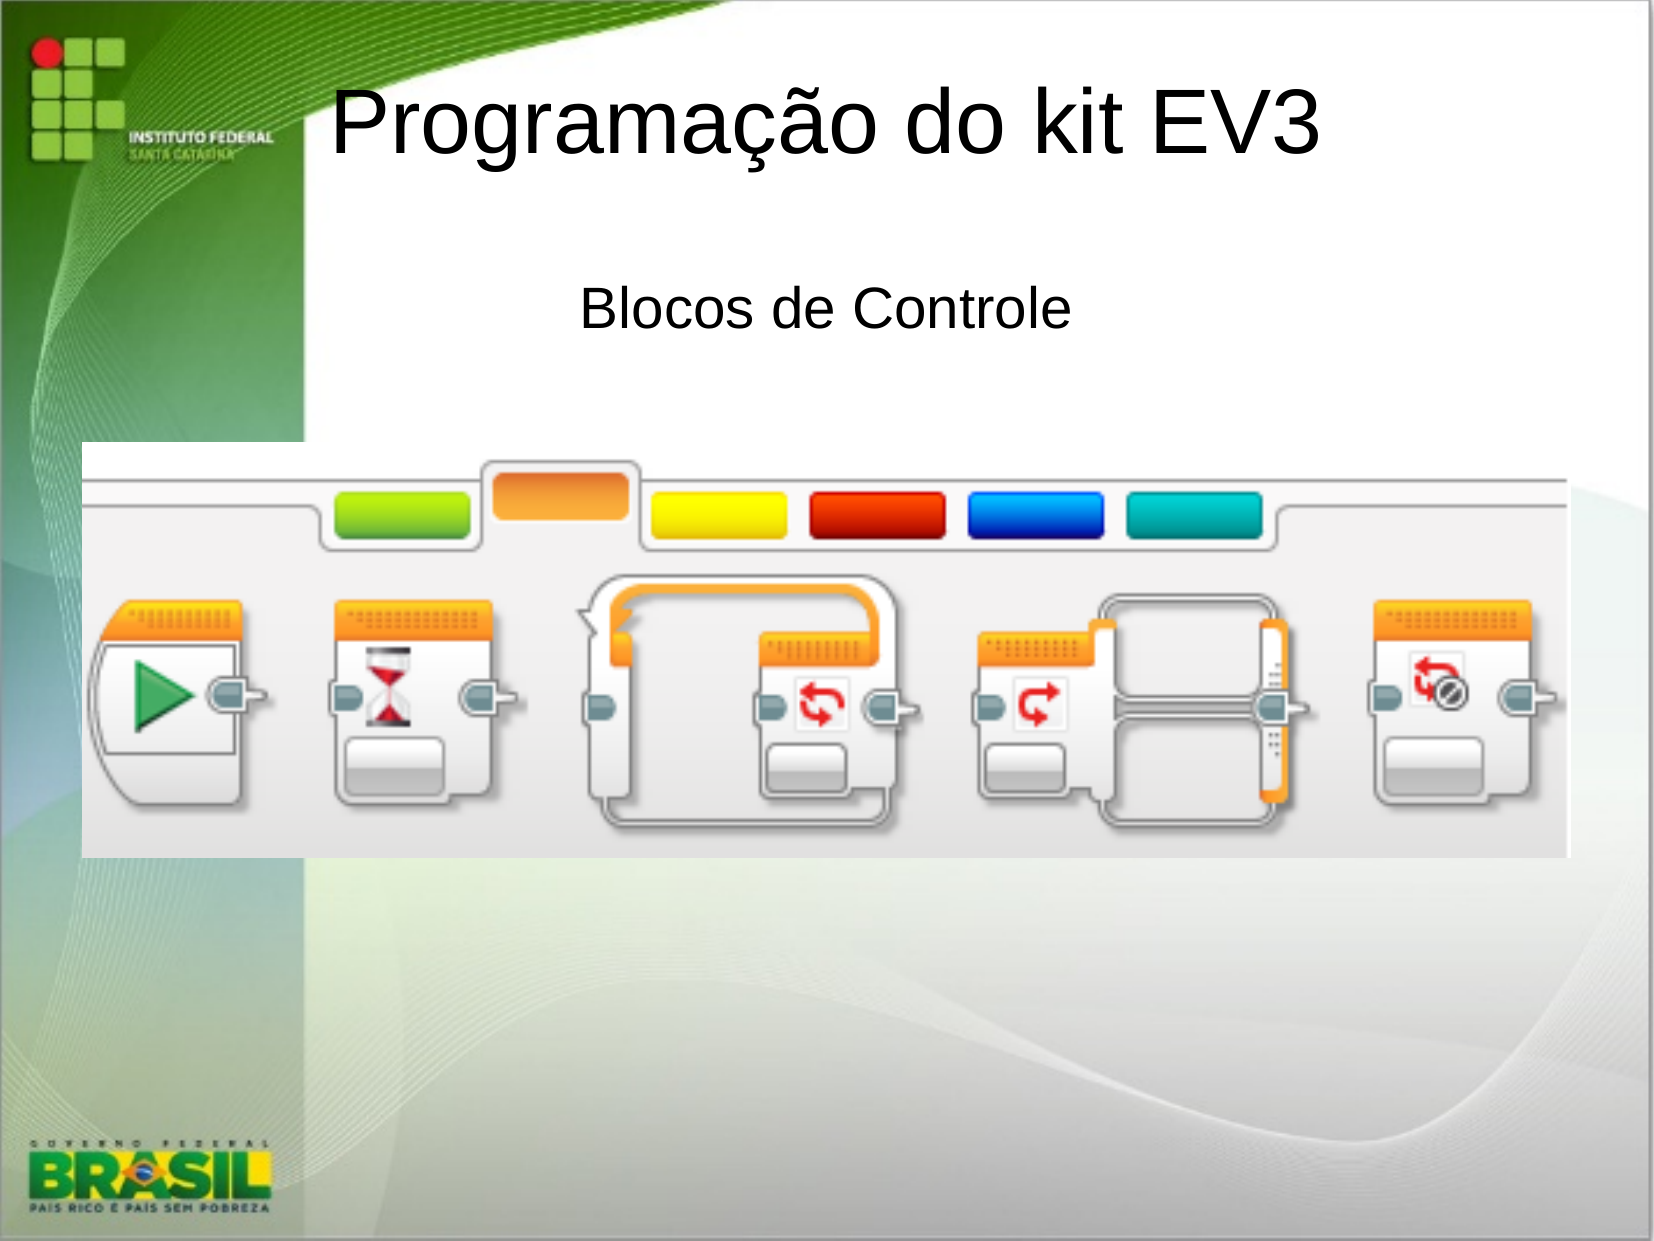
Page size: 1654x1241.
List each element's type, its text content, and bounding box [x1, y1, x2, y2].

title Programação do kit EV3 Blocos de Controle [82, 70, 1571, 341]
picture [0, 0, 1654, 1241]
